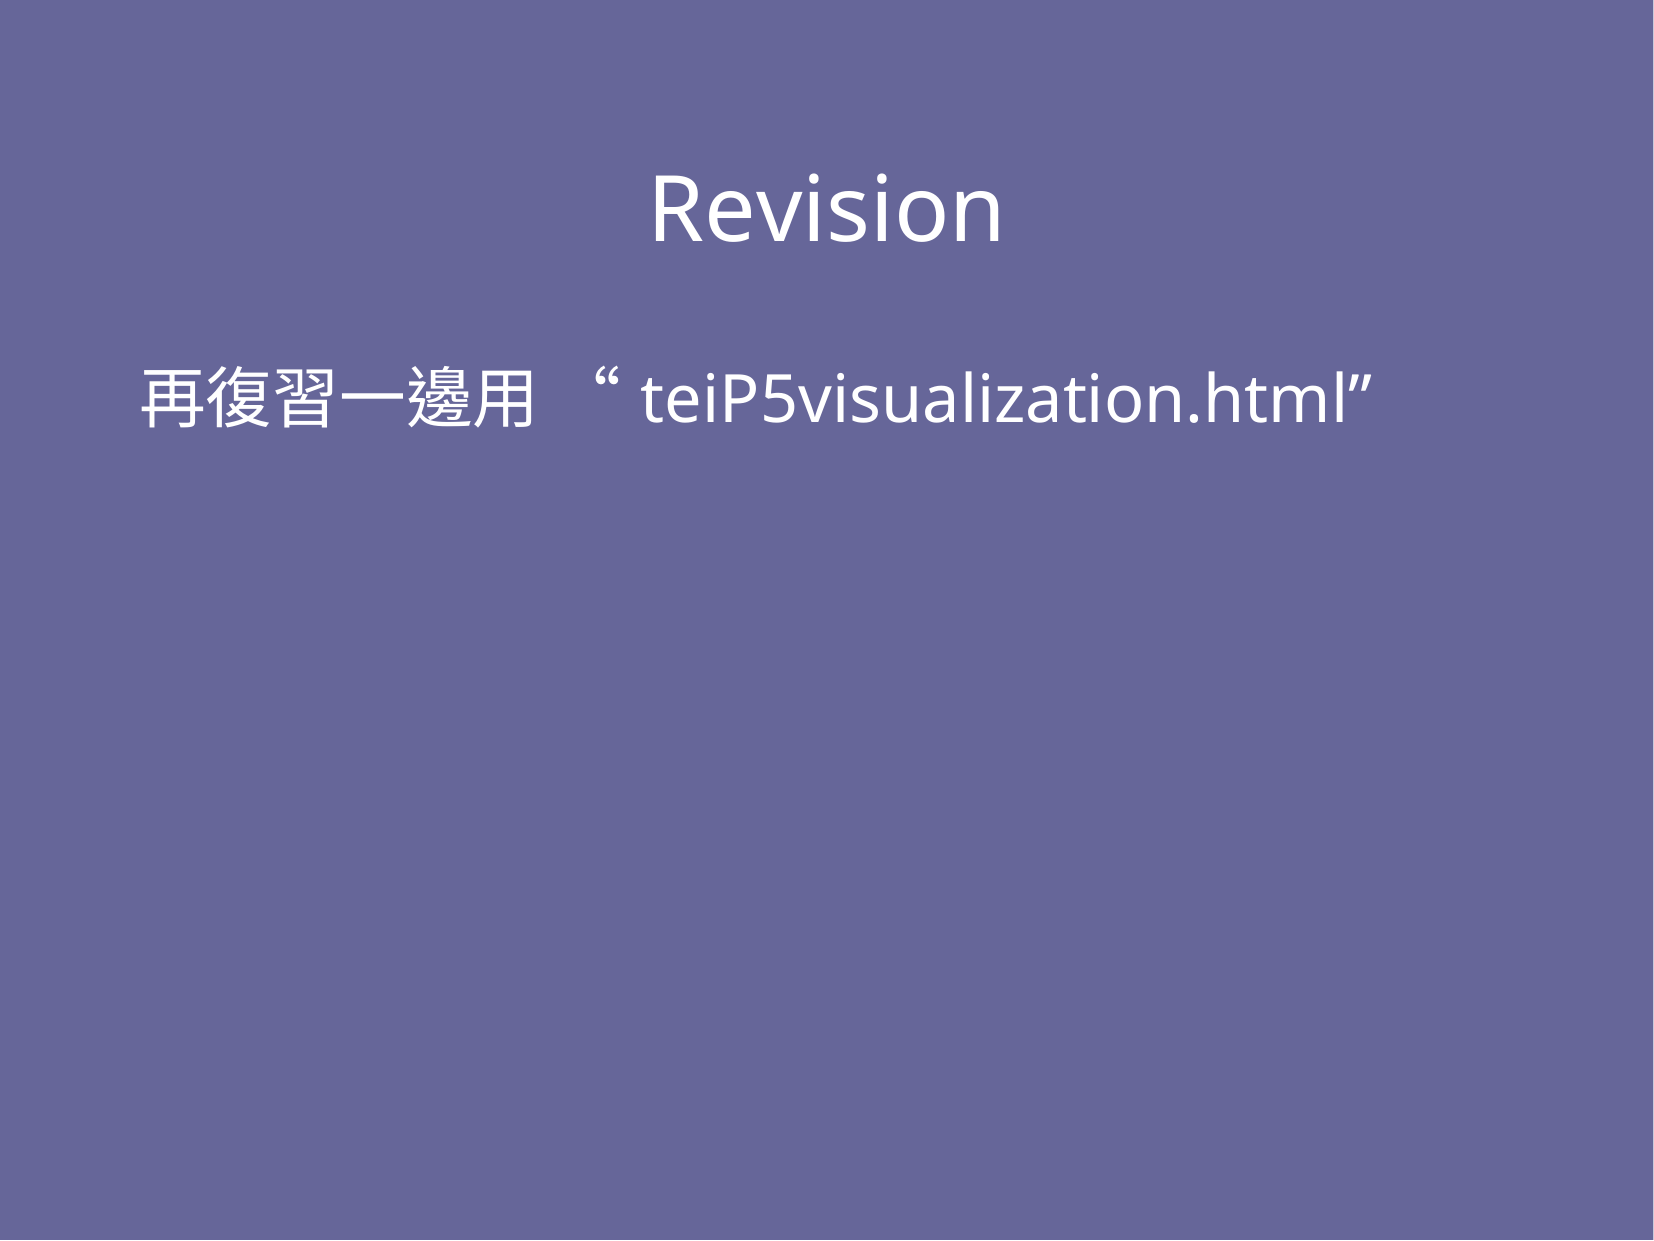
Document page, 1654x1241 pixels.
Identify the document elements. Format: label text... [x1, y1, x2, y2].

list 再復習一邊用 “teiP5visualization.html” [121, 344, 1534, 1127]
title Revision [121, 102, 1534, 310]
